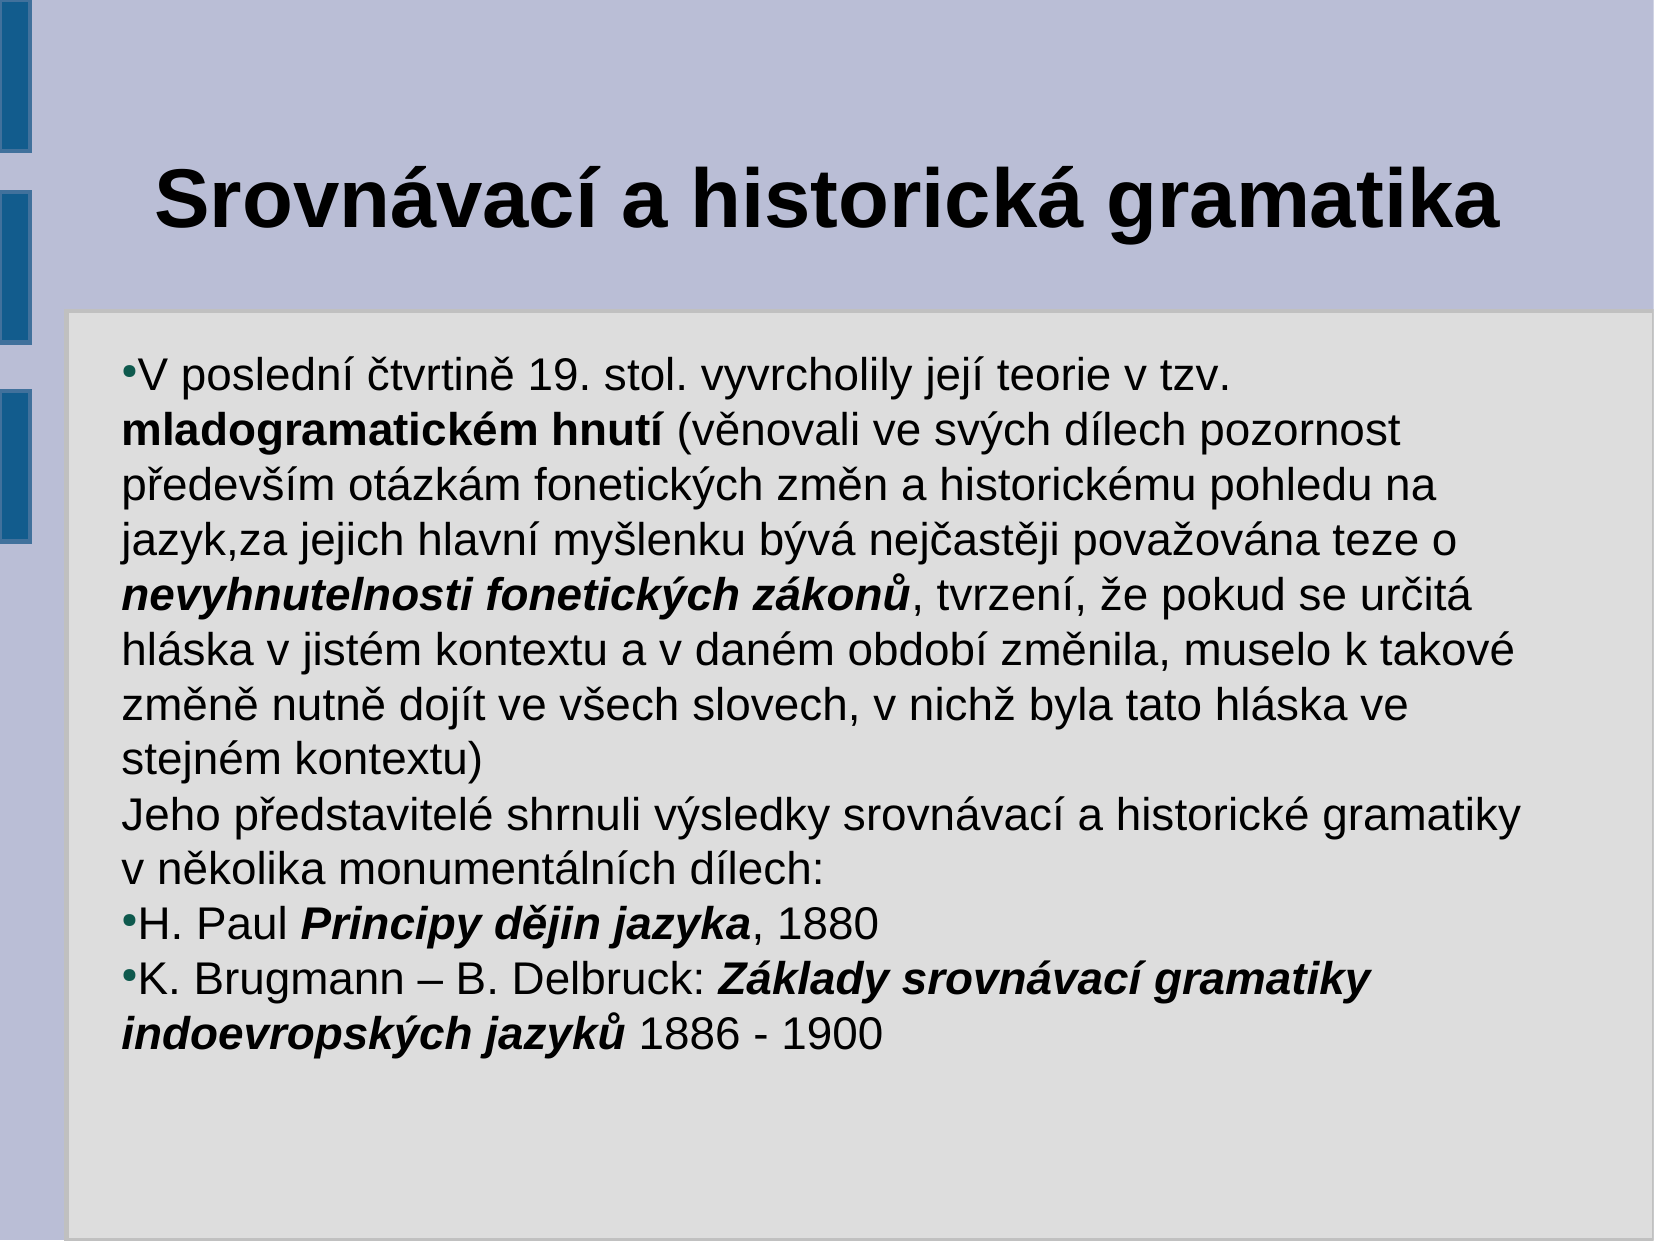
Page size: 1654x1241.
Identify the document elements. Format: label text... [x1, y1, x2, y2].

title Srovnávací a historická gramatika [121, 91, 1534, 299]
list V poslední čtvrtině 19. stol. vyvrcholily její teorie v tzv. mladogramatickém hnutí (věnovali ve svých dílech pozornost především otázkám fonetických změn a historickému pohledu na jazyk,za jejich hlavní myšlenku bývá nejčastěji považována teze o nevyhnutelnosti fonetických zákonů, tvrzení, že pokud se určitá hláska v jistém kontextu a v daném období změnila, muselo k takové změně nutně dojít ve všech slovech, v nichž byla tato hláska ve stejném kontextu) Jeho představitelé shrnuli výsledky srovnávací a historické gramatiky v několika monumentálních dílech: H. Paul Principy dějin jazyka, 1880 K. Brugmann – B. Delbruck: Základy srovnávací gramatiky indoevropských jazyků 1886 - 1900 [121, 344, 1534, 1127]
